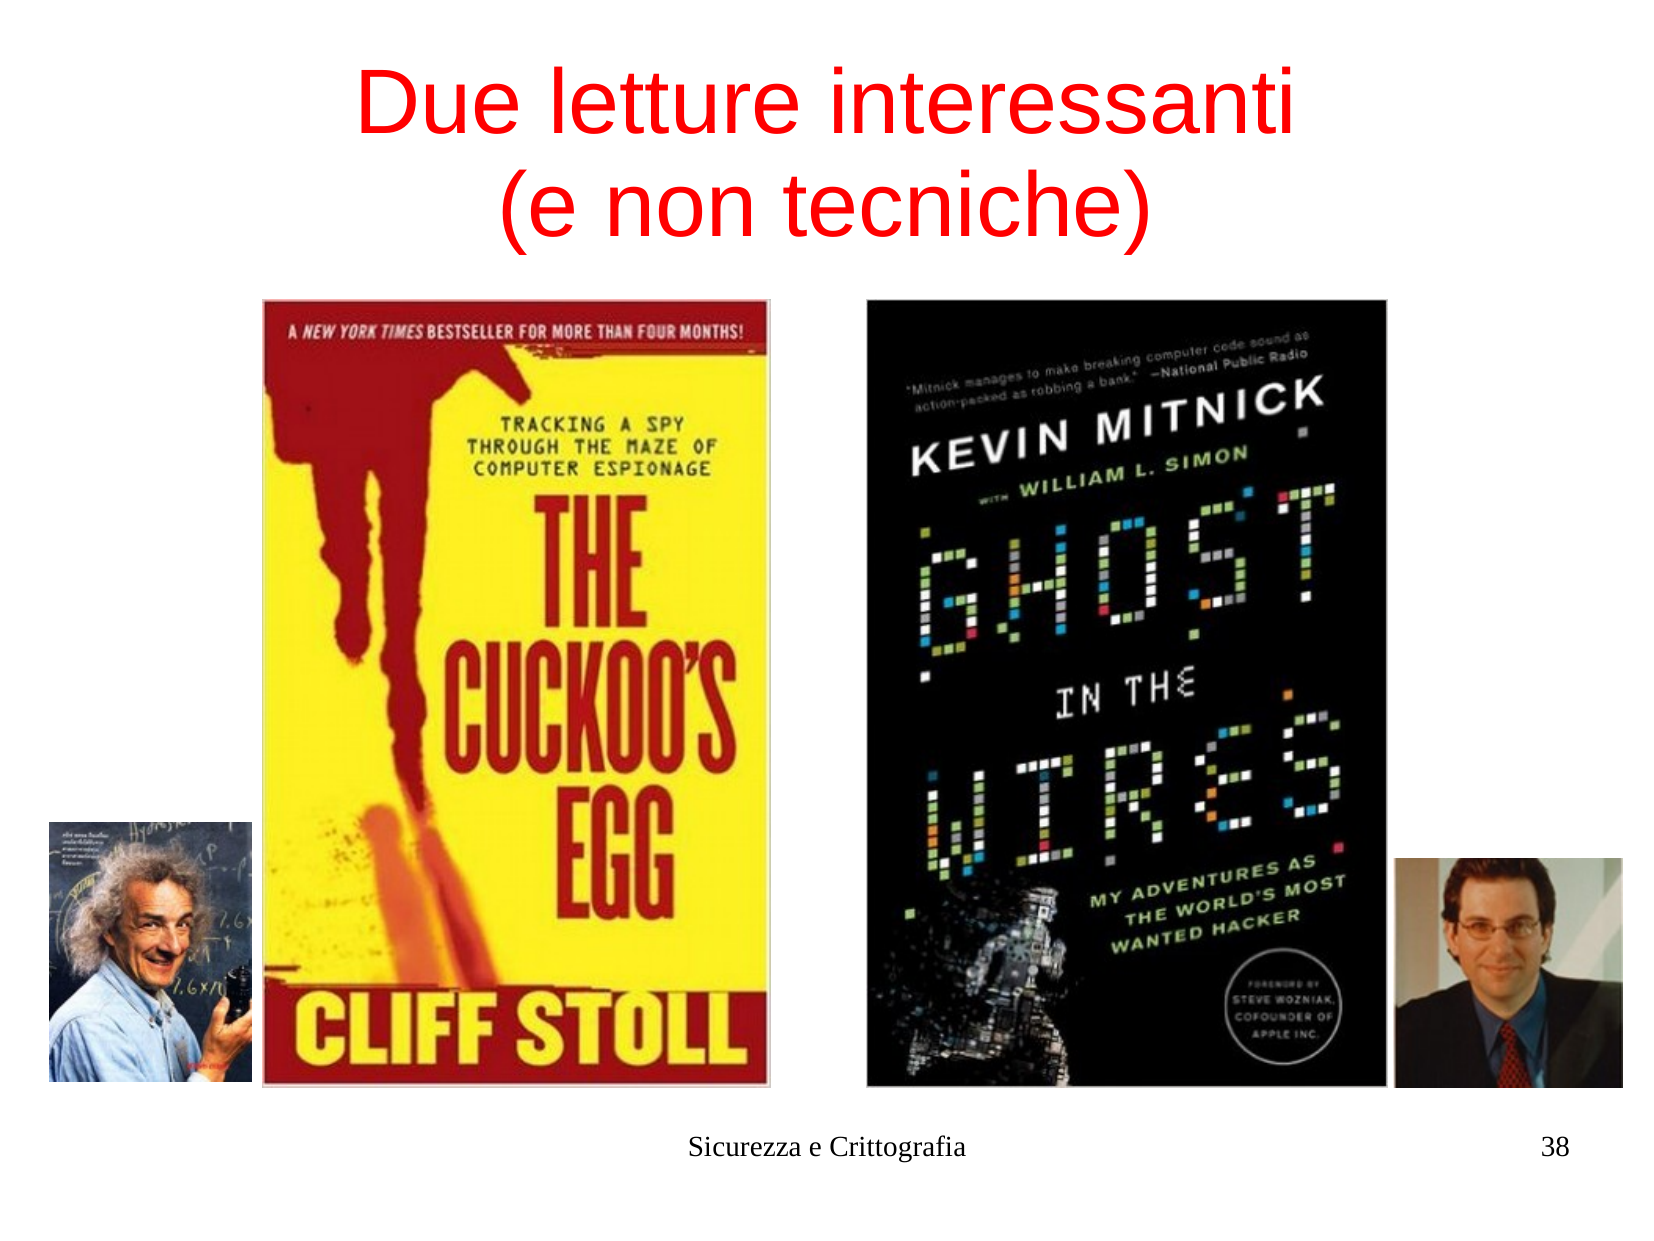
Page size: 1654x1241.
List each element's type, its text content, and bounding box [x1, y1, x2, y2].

picture [1393, 858, 1623, 1088]
picture [866, 299, 1388, 1088]
title Due letture interessanti (e non tecniche) [82, 49, 1571, 257]
picture [49, 822, 252, 1082]
picture [262, 299, 771, 1088]
